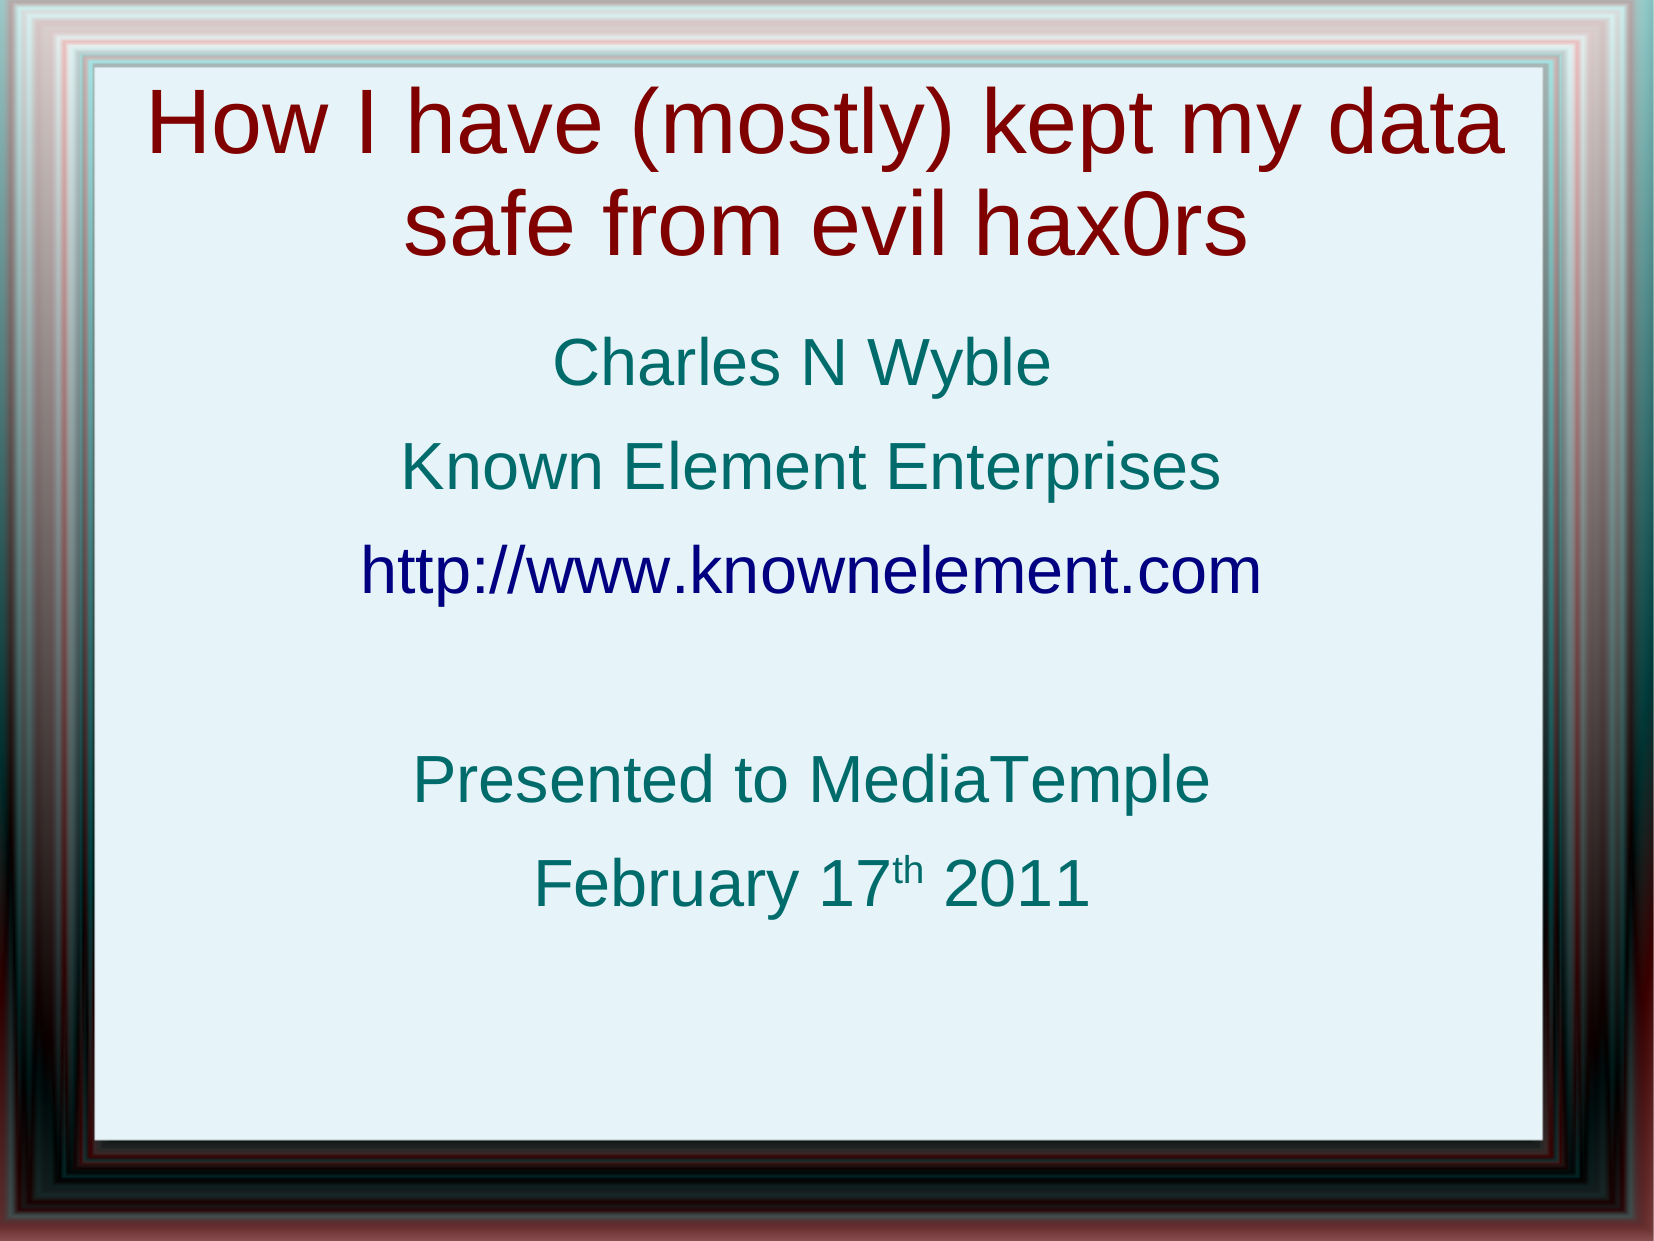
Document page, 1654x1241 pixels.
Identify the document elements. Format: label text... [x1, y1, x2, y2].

list Charles N Wyble Known Element Enterprises http://www.knownelement.com Presented to MediaTemple February 17th 2011 [118, 324, 1506, 1144]
picture [0, 0, 1654, 1241]
title How I have (mostly) kept my data safe from evil hax0rs [118, 70, 1536, 276]
